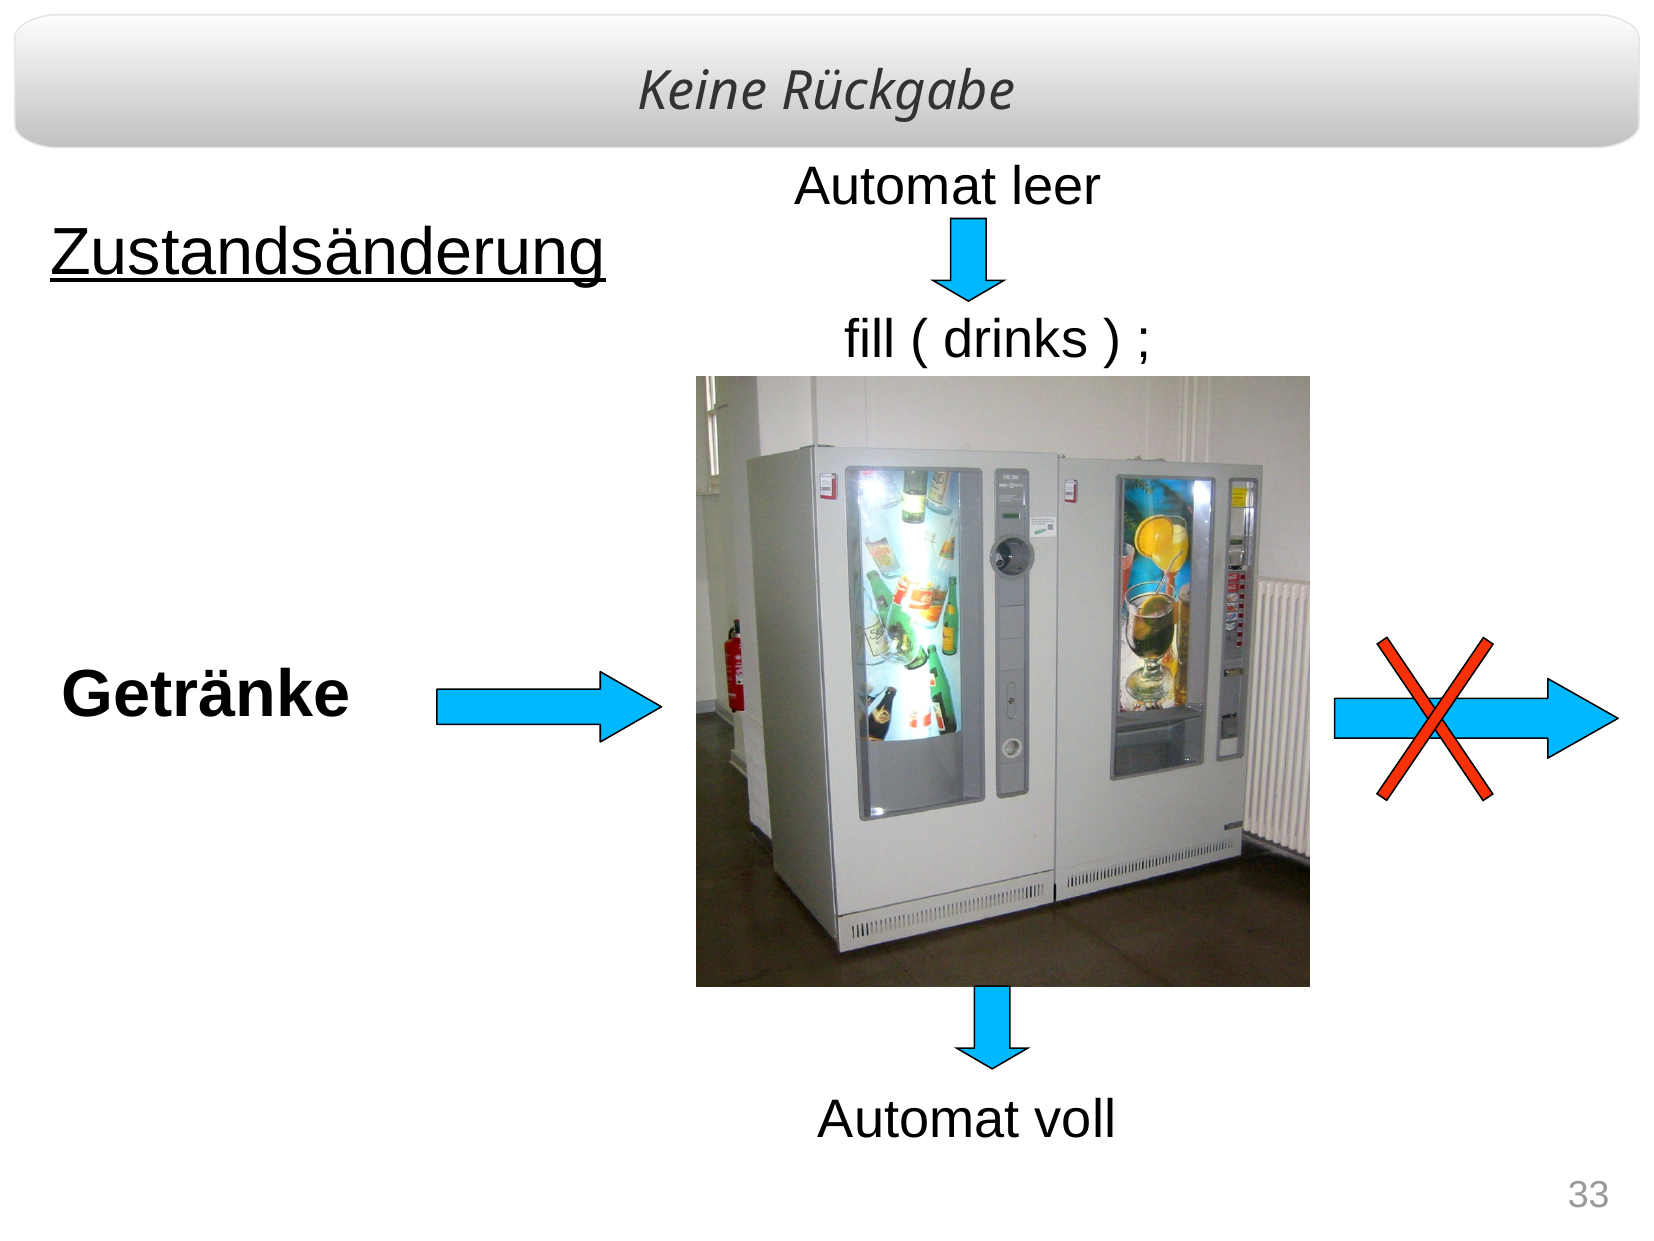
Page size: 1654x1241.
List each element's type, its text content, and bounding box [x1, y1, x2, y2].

text_box Zustandsänderung [35, 206, 674, 297]
title Keine Rückgabe [29, 29, 1624, 148]
text_box [436, 671, 662, 742]
text_box [956, 986, 1028, 1069]
text_box Getränke [47, 647, 378, 739]
text_box Automat leer [779, 147, 1182, 224]
picture [696, 376, 1310, 987]
text_box [933, 218, 1004, 301]
text_box [1334, 637, 1619, 801]
text_box fill ( drinks ) ; [815, 301, 1182, 378]
text_box Automat voll [803, 1080, 1205, 1157]
